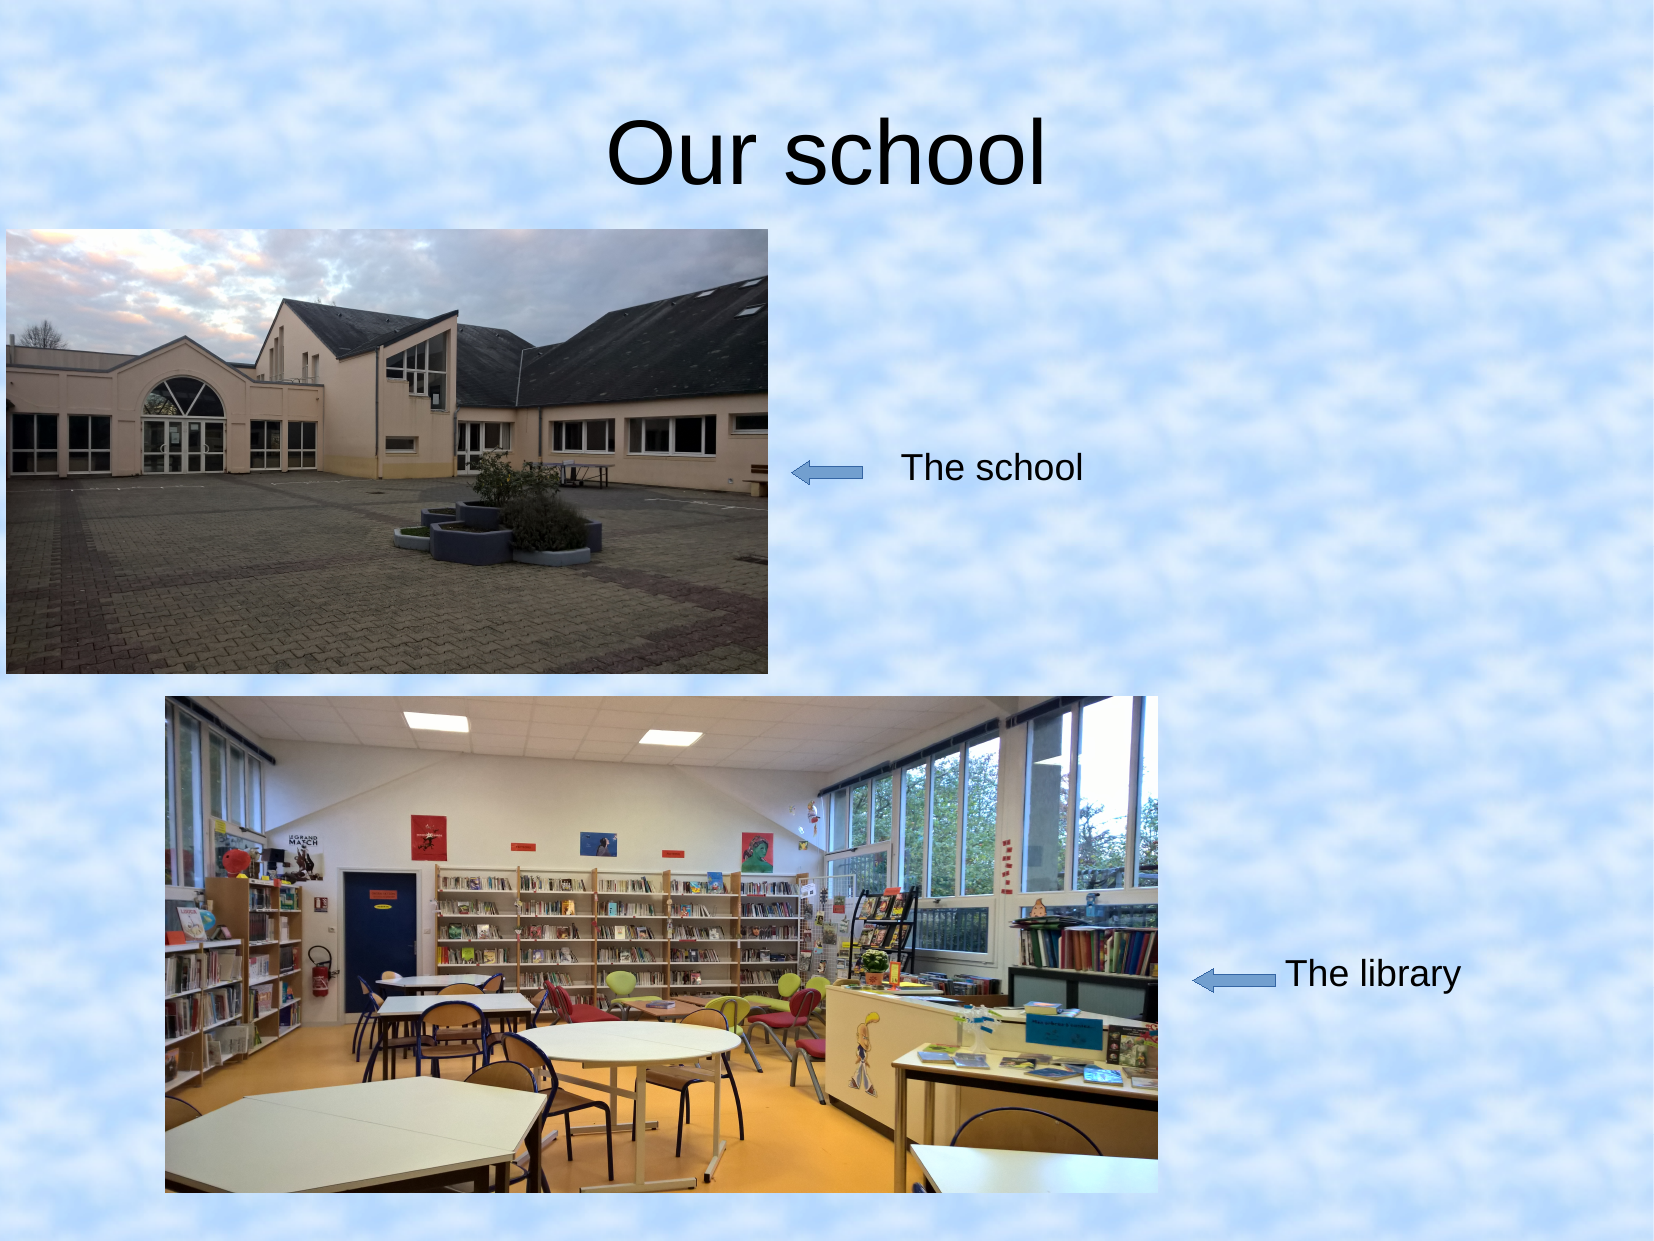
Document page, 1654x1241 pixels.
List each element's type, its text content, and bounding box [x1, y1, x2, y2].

text_box The school [885, 439, 1099, 497]
text_box [791, 460, 863, 485]
title Our school [82, 49, 1571, 257]
text_box [1192, 968, 1276, 993]
text_box The library [1196, 944, 1477, 1002]
picture [0, 0, 1654, 1241]
